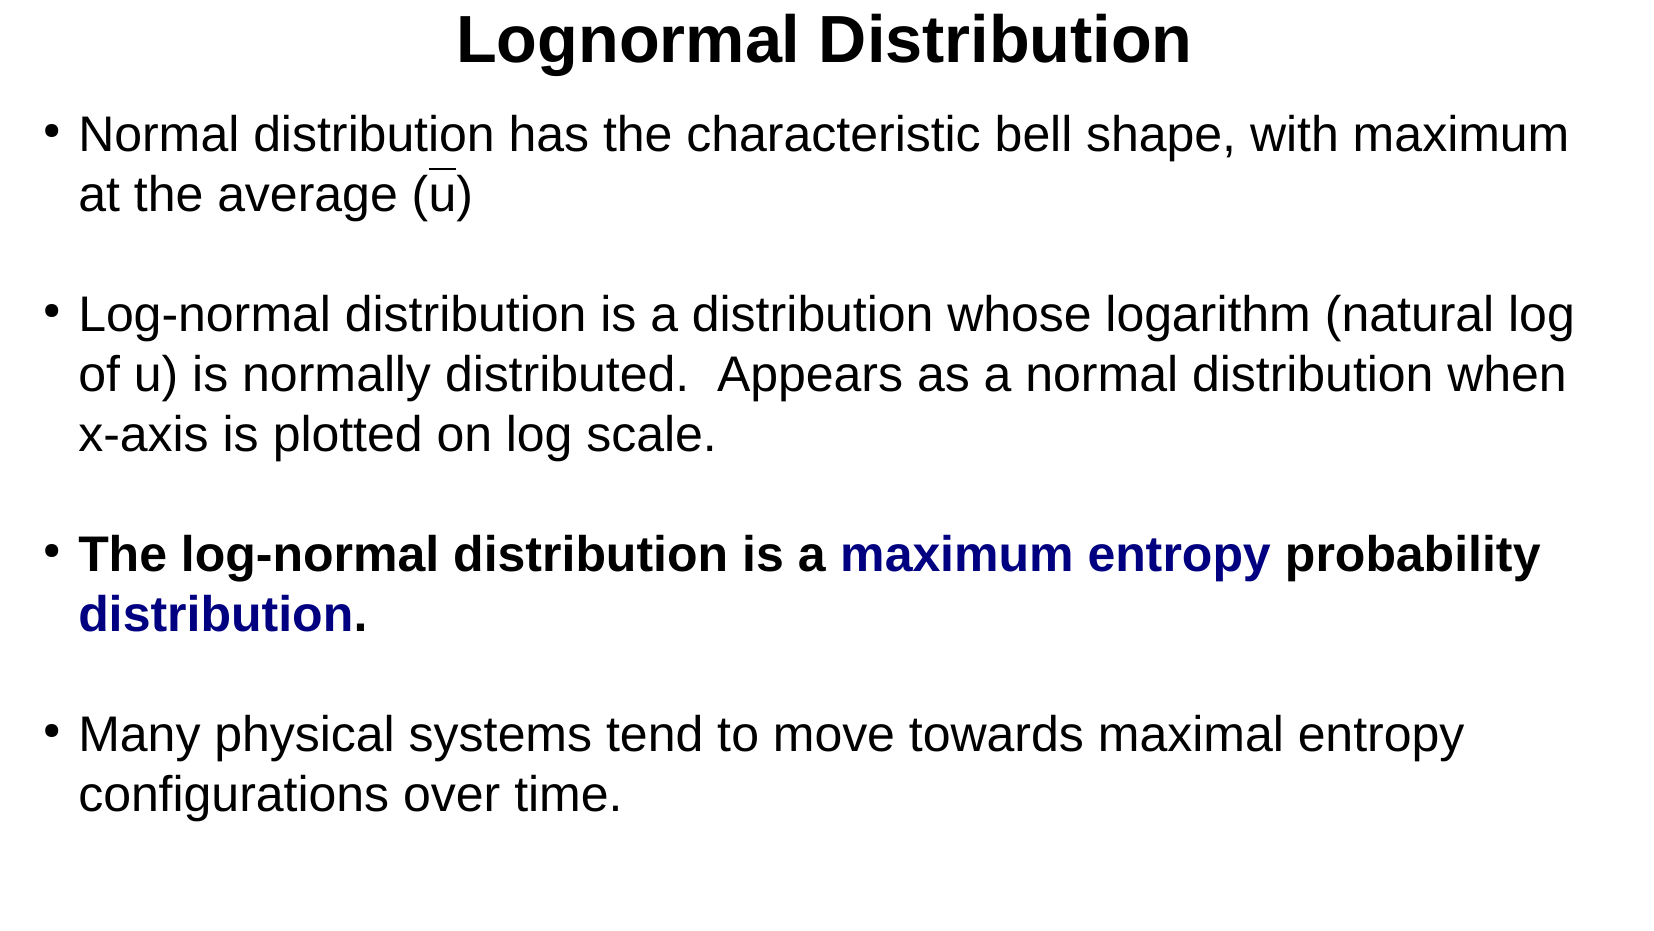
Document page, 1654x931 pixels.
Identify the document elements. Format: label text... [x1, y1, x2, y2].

text_box Normal distribution has the characteristic bell shape, with maximum at the average (u) Log-normal distribution is a distribution whose logarithm (natural log of u) is normally distributed. Appears as a normal distribution when x-axis is plotted on log scale. The log-normal distribution is a maximum entropy probability distribution. Many physical systems tend to move towards maximal entropy configurations over time. [28, 94, 1611, 890]
text_box Lognormal Distribution [2, 2, 1648, 78]
